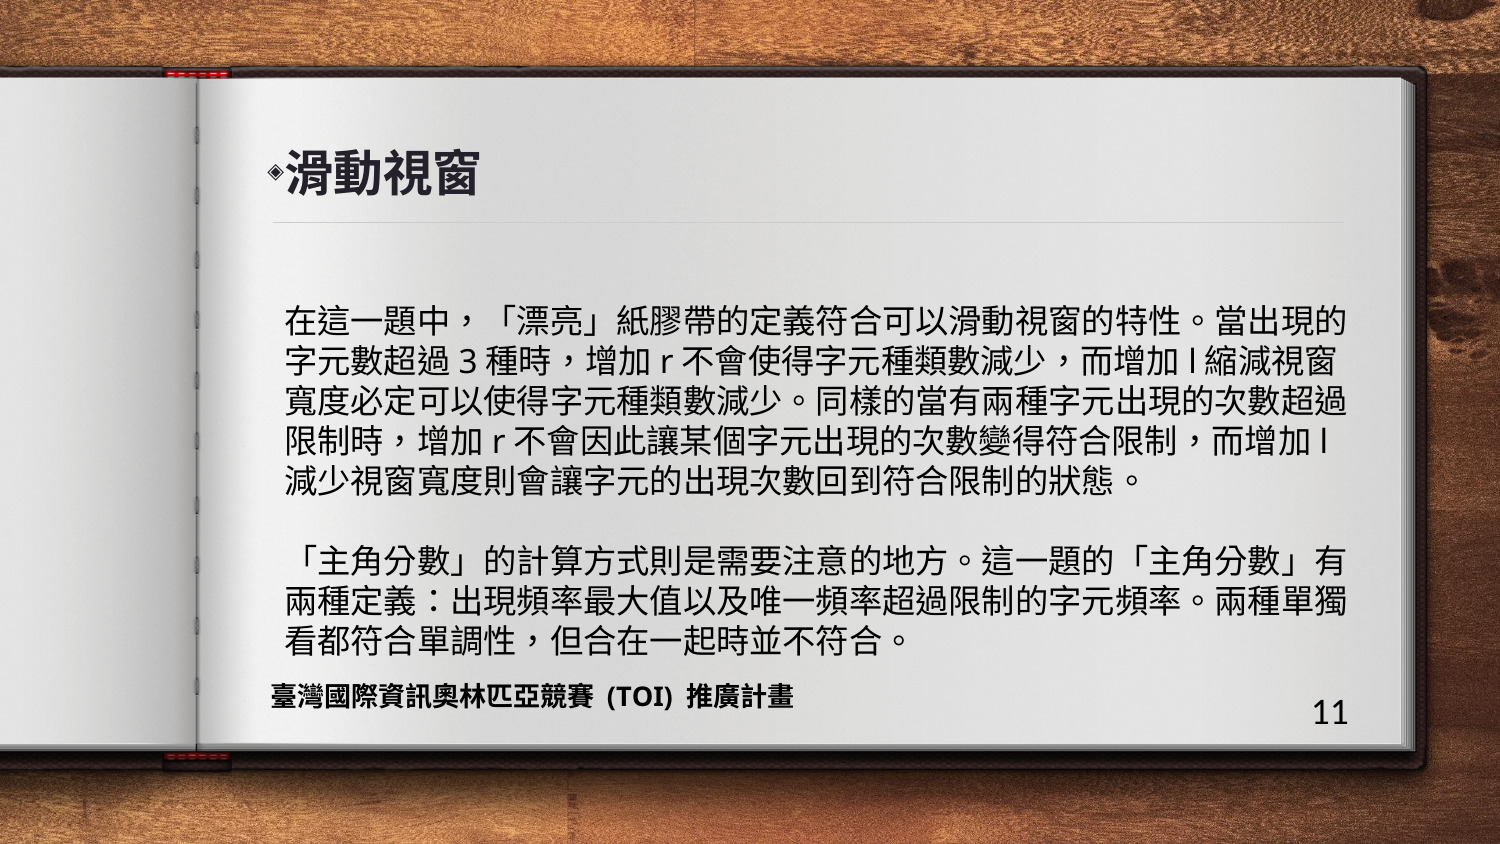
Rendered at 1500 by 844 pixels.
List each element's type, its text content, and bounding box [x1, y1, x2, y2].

list 滑動視窗 [252, 126, 1194, 216]
text_box 在這一題中，「漂亮」紙膠帶的定義符合可以滑動視窗的特性。當出現的字元數超過3種時，增加r不會使得字元種類數減少，而增加l縮減視窗寬度必定可以使得字元種類數減少。同樣的當有兩種字元出現的次數超過限制時，增加r不會因此讓某個字元出現的次數變得符合限制，而增加l減少視窗寬度則會讓字元的出現次數回到符合限制的狀態。 「主角分數」的計算方式則是需要注意的地方。這一題的「主角分數」有兩種定義：出現頻率最大值以及唯一頻率超過限制的字元頻率。兩種單獨看都符合單調性，但合在一起時並不符合。 [269, 293, 1367, 672]
text_box [1295, 672, 1386, 737]
